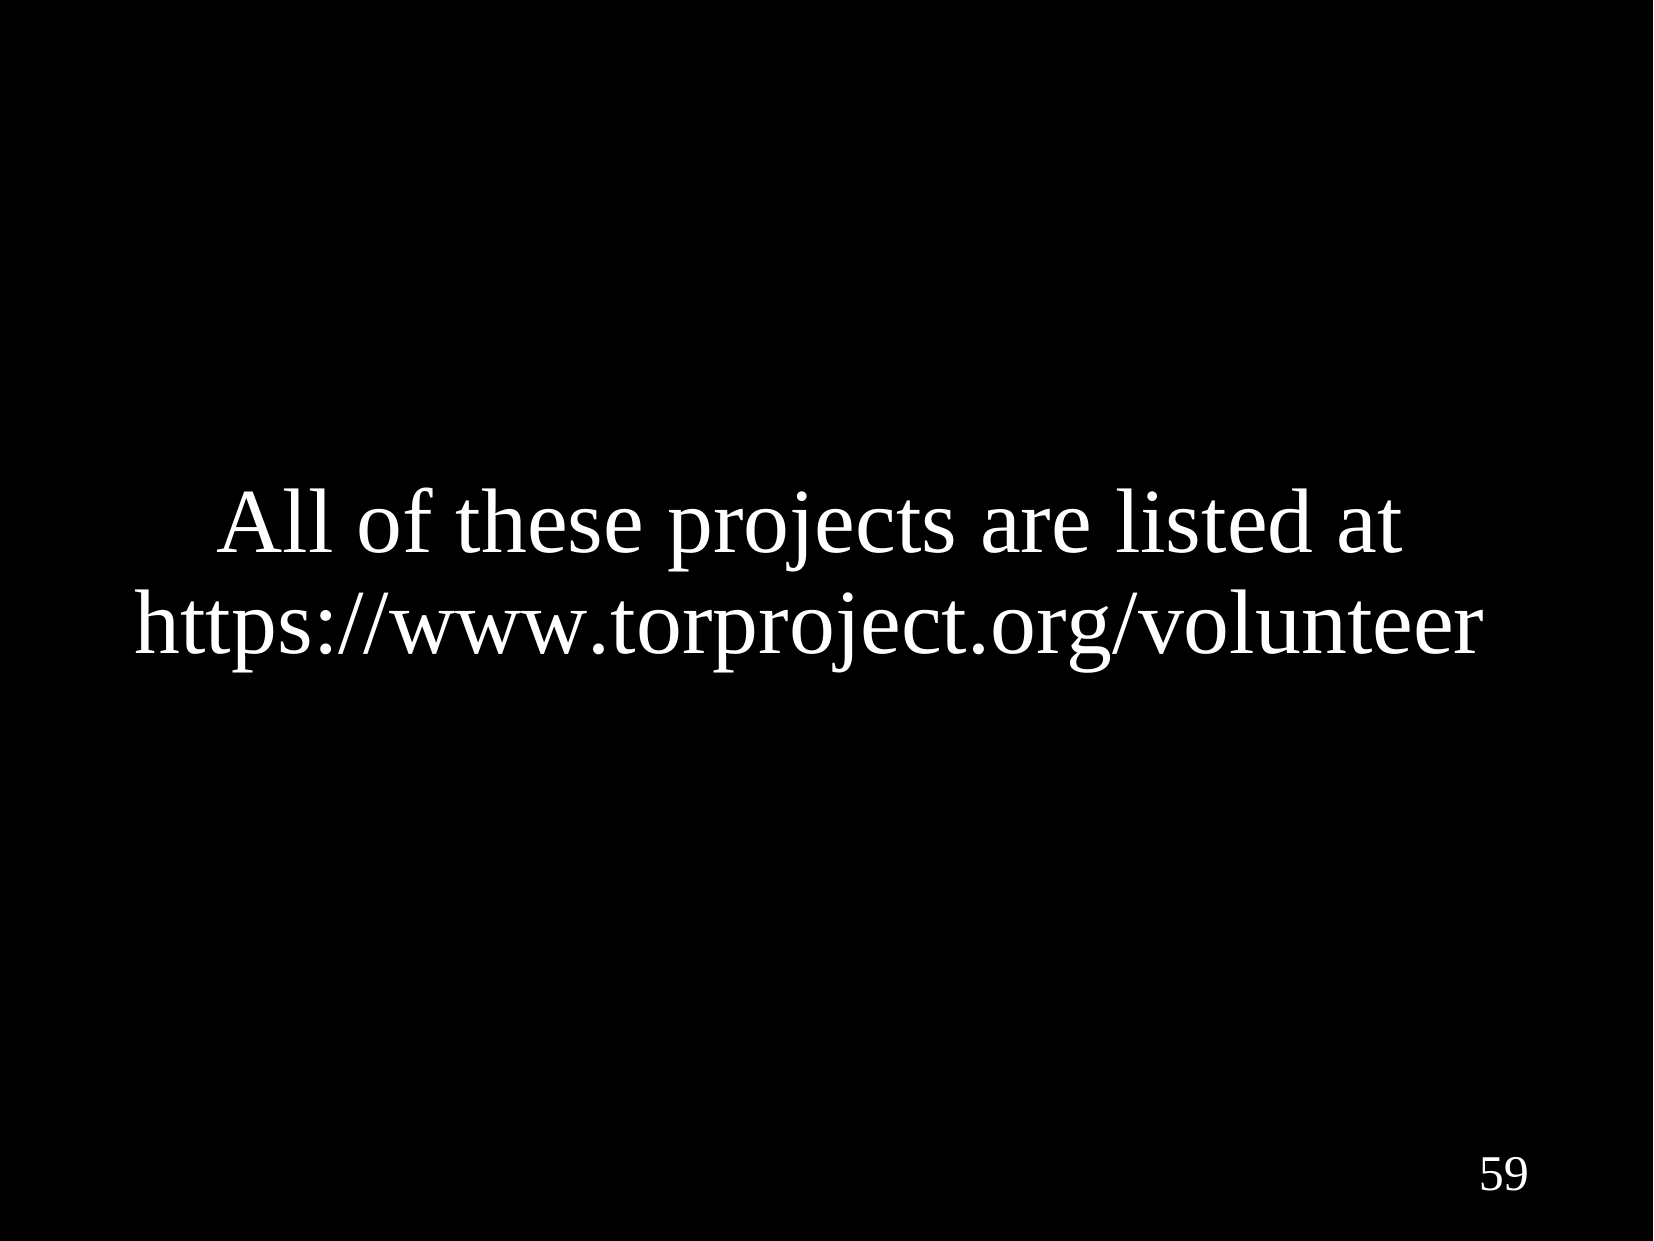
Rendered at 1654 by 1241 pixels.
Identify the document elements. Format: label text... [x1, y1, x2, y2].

title All of these projects are listed at https://www.torproject.org/volunteer [104, 468, 1517, 676]
